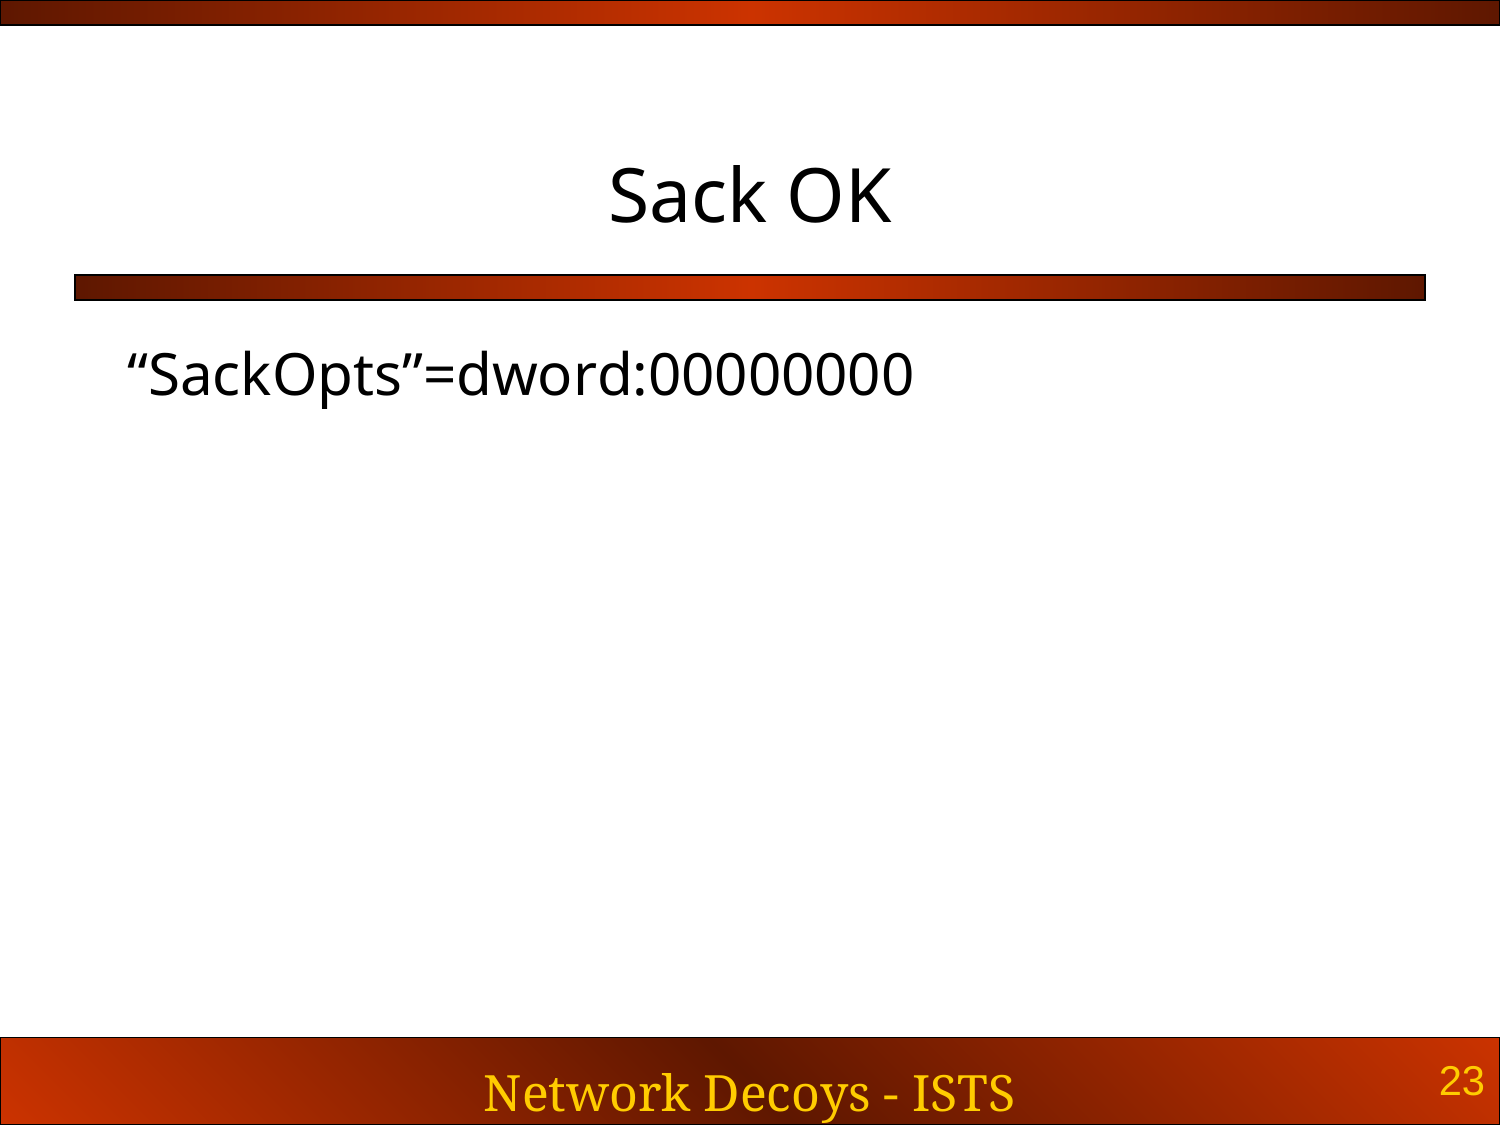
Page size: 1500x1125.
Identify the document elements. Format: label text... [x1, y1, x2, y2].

list “SackOpts”=dword:00000000 [112, 324, 1388, 1001]
title Sack OK [112, 99, 1388, 288]
